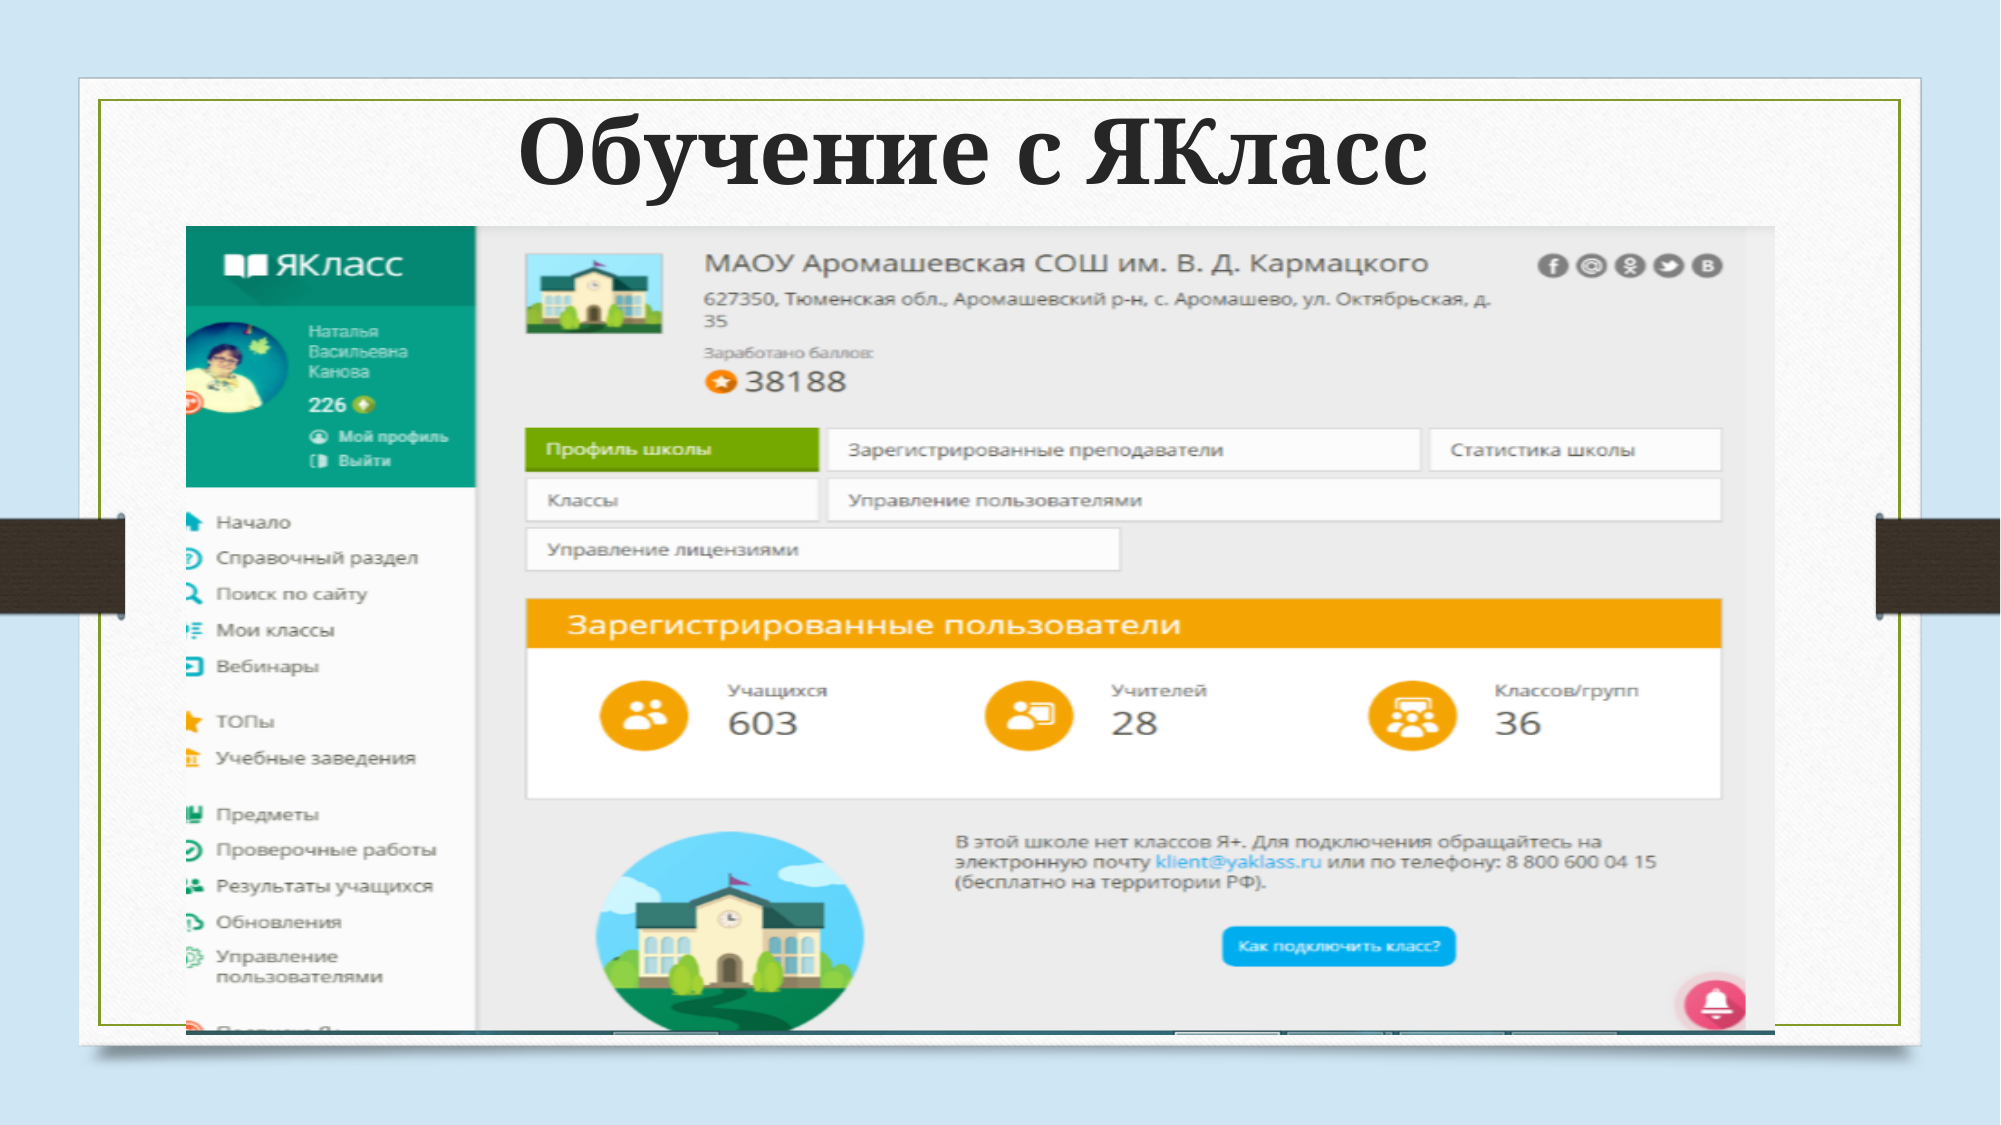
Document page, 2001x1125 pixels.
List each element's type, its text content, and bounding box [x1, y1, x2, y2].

title Обучение с ЯКласс [186, 85, 1762, 226]
picture [0, 0, 2001, 1125]
